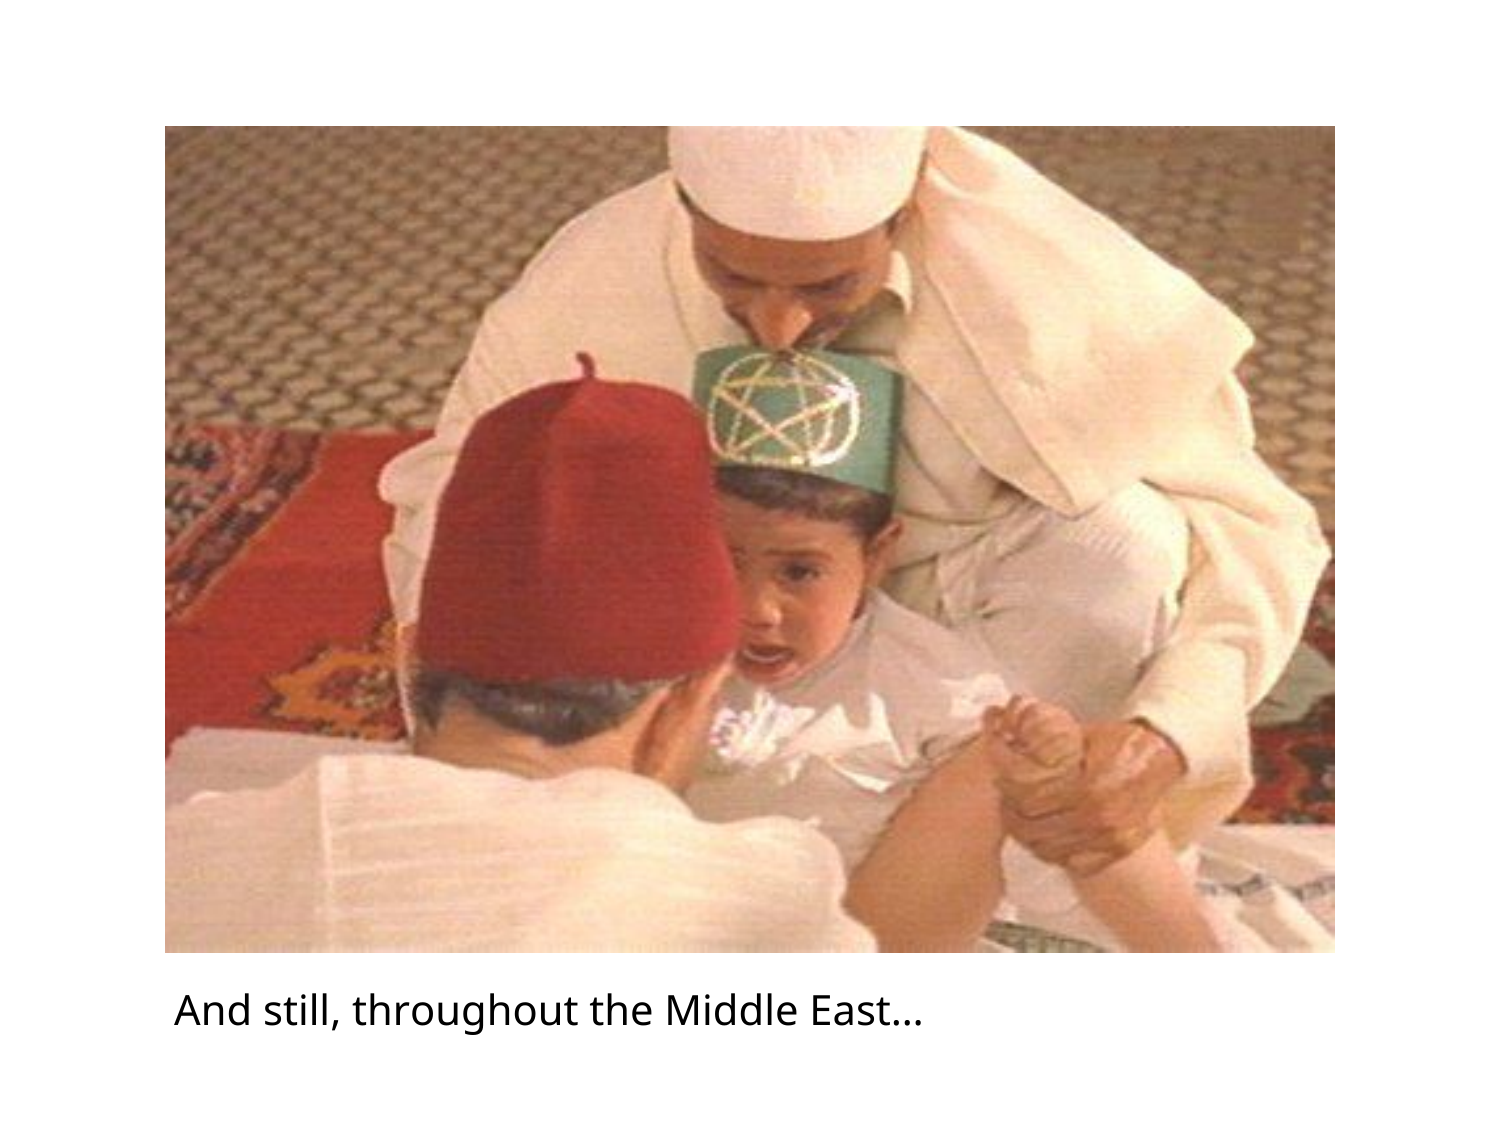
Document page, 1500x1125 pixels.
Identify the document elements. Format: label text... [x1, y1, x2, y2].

picture [165, 126, 1335, 953]
text_box And still, throughout the Middle East… [159, 976, 990, 1042]
